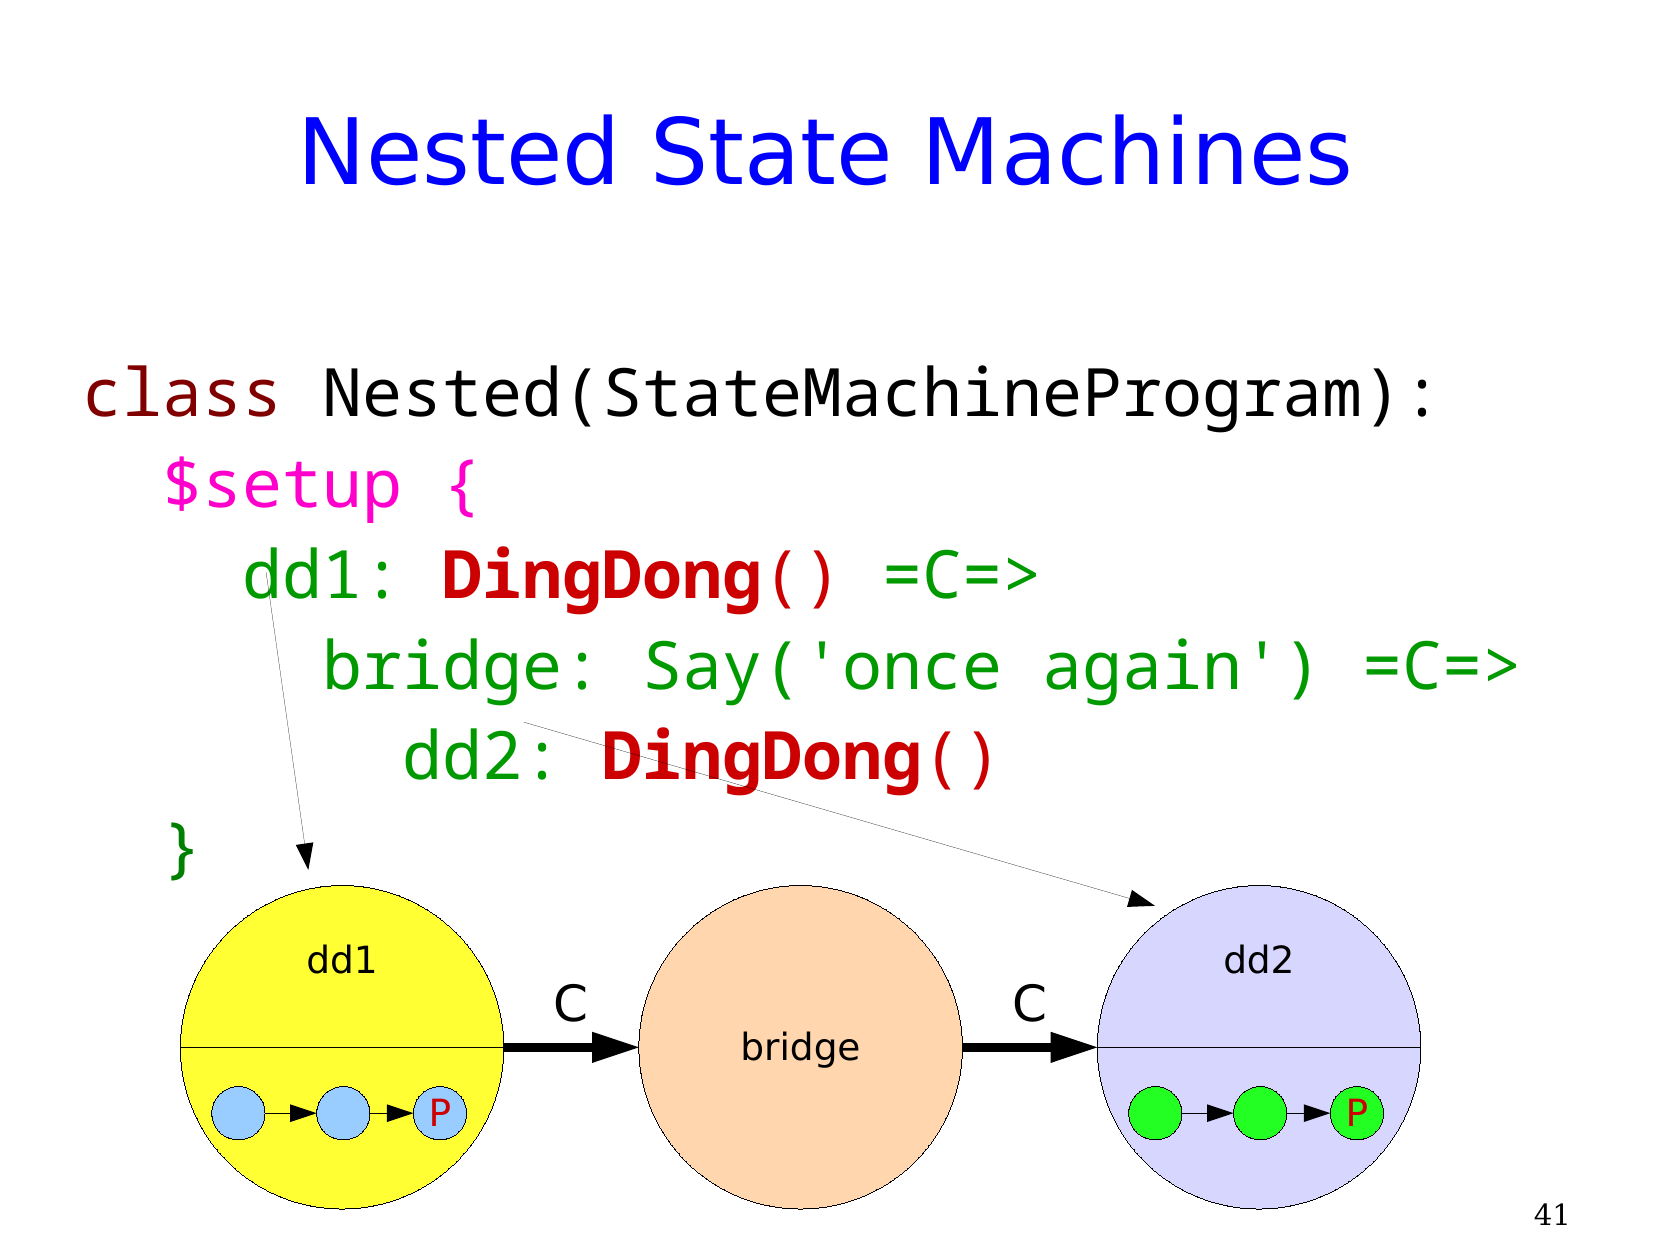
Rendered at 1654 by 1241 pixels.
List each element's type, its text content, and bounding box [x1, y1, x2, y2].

text_box [1233, 1086, 1287, 1140]
text_box [316, 1086, 370, 1140]
text_box dd1 [180, 885, 504, 1047]
text_box P [413, 1086, 467, 1140]
text_box dd1 [180, 1048, 504, 1210]
title Nested State Machines [82, 49, 1571, 225]
text_box P [1330, 1086, 1384, 1140]
text_box dd2 [1097, 1048, 1421, 1210]
text_box bridge [638, 885, 963, 1210]
text_box [1128, 1086, 1182, 1140]
text_box [211, 1086, 266, 1140]
list class Nested(StateMachineProgram): $setup { dd1: DingDong() =C=> bridge: Say('once again') =C=> dd2: DingDong() } [82, 225, 1571, 1044]
text_box dd2 [1097, 885, 1421, 1047]
